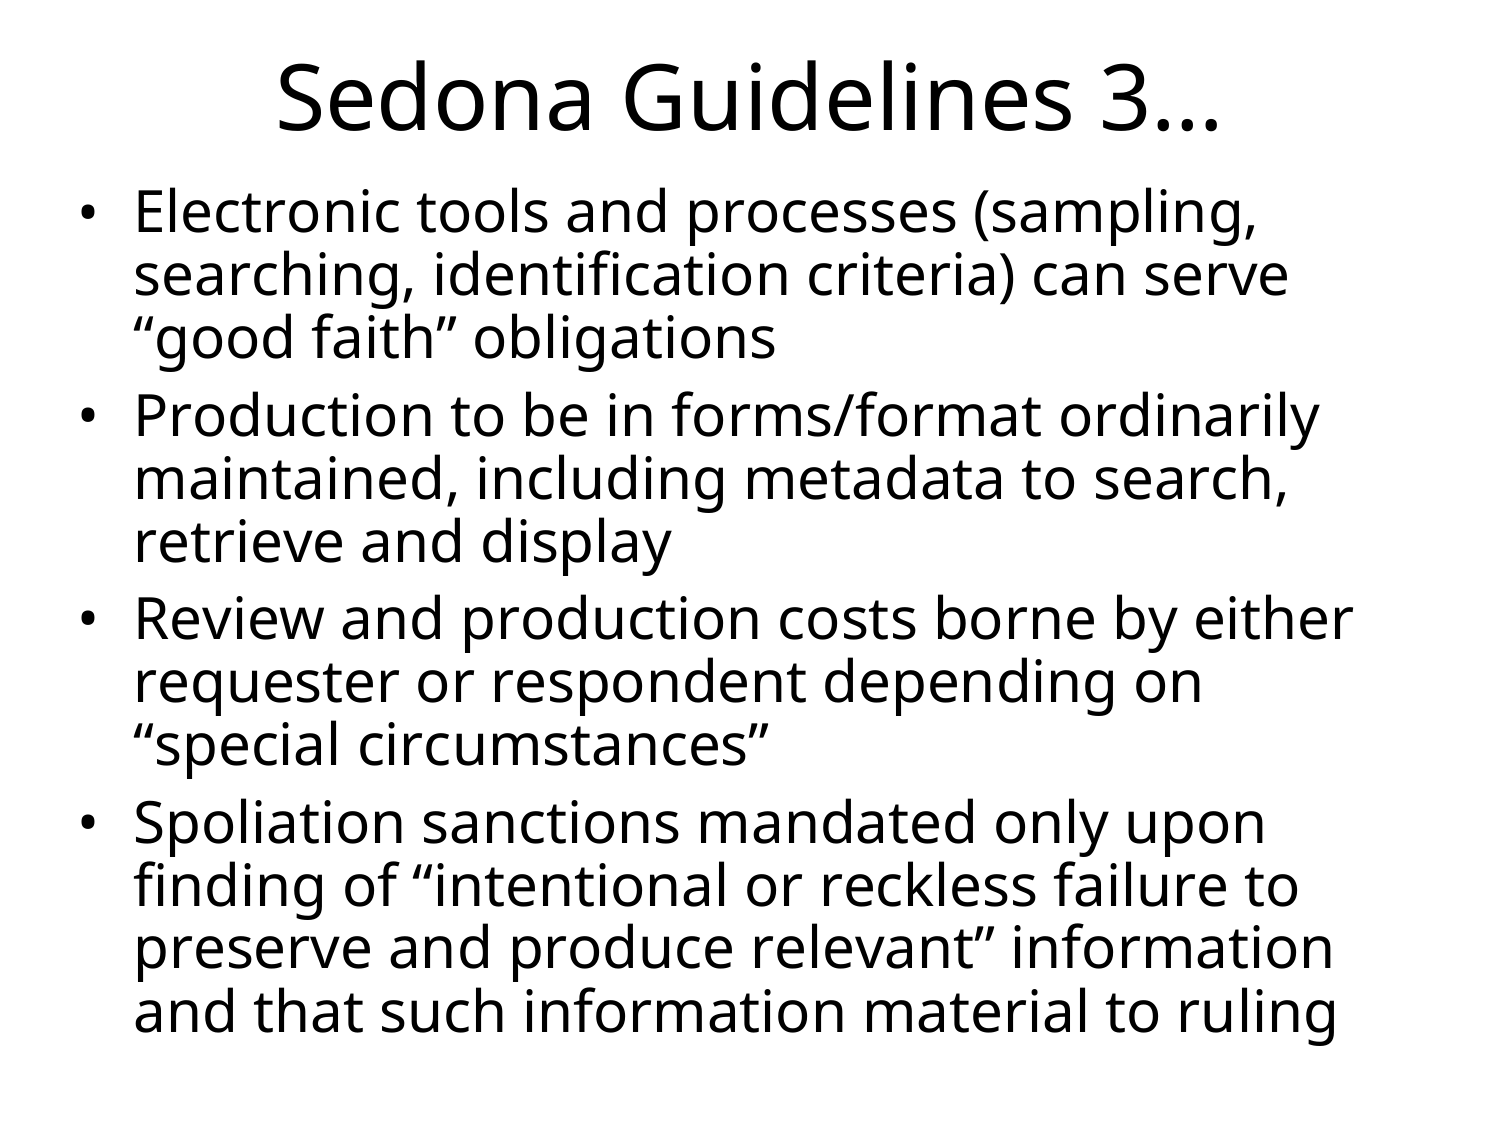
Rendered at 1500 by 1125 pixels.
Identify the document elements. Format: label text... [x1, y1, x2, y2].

text_box Electronic tools and processes (sampling, searching, identification criteria) can serve “good faith” obligations Production to be in forms/format ordinarily maintained, including metadata to search, retrieve and display Review and production costs borne by either requester or respondent depending on “special circumstances” Spoliation sanctions mandated only upon finding of “intentional or reckless failure to preserve and produce relevant” information and that such information material to ruling [62, 174, 1438, 1000]
text_box Sedona Guidelines 3… [112, 0, 1388, 174]
